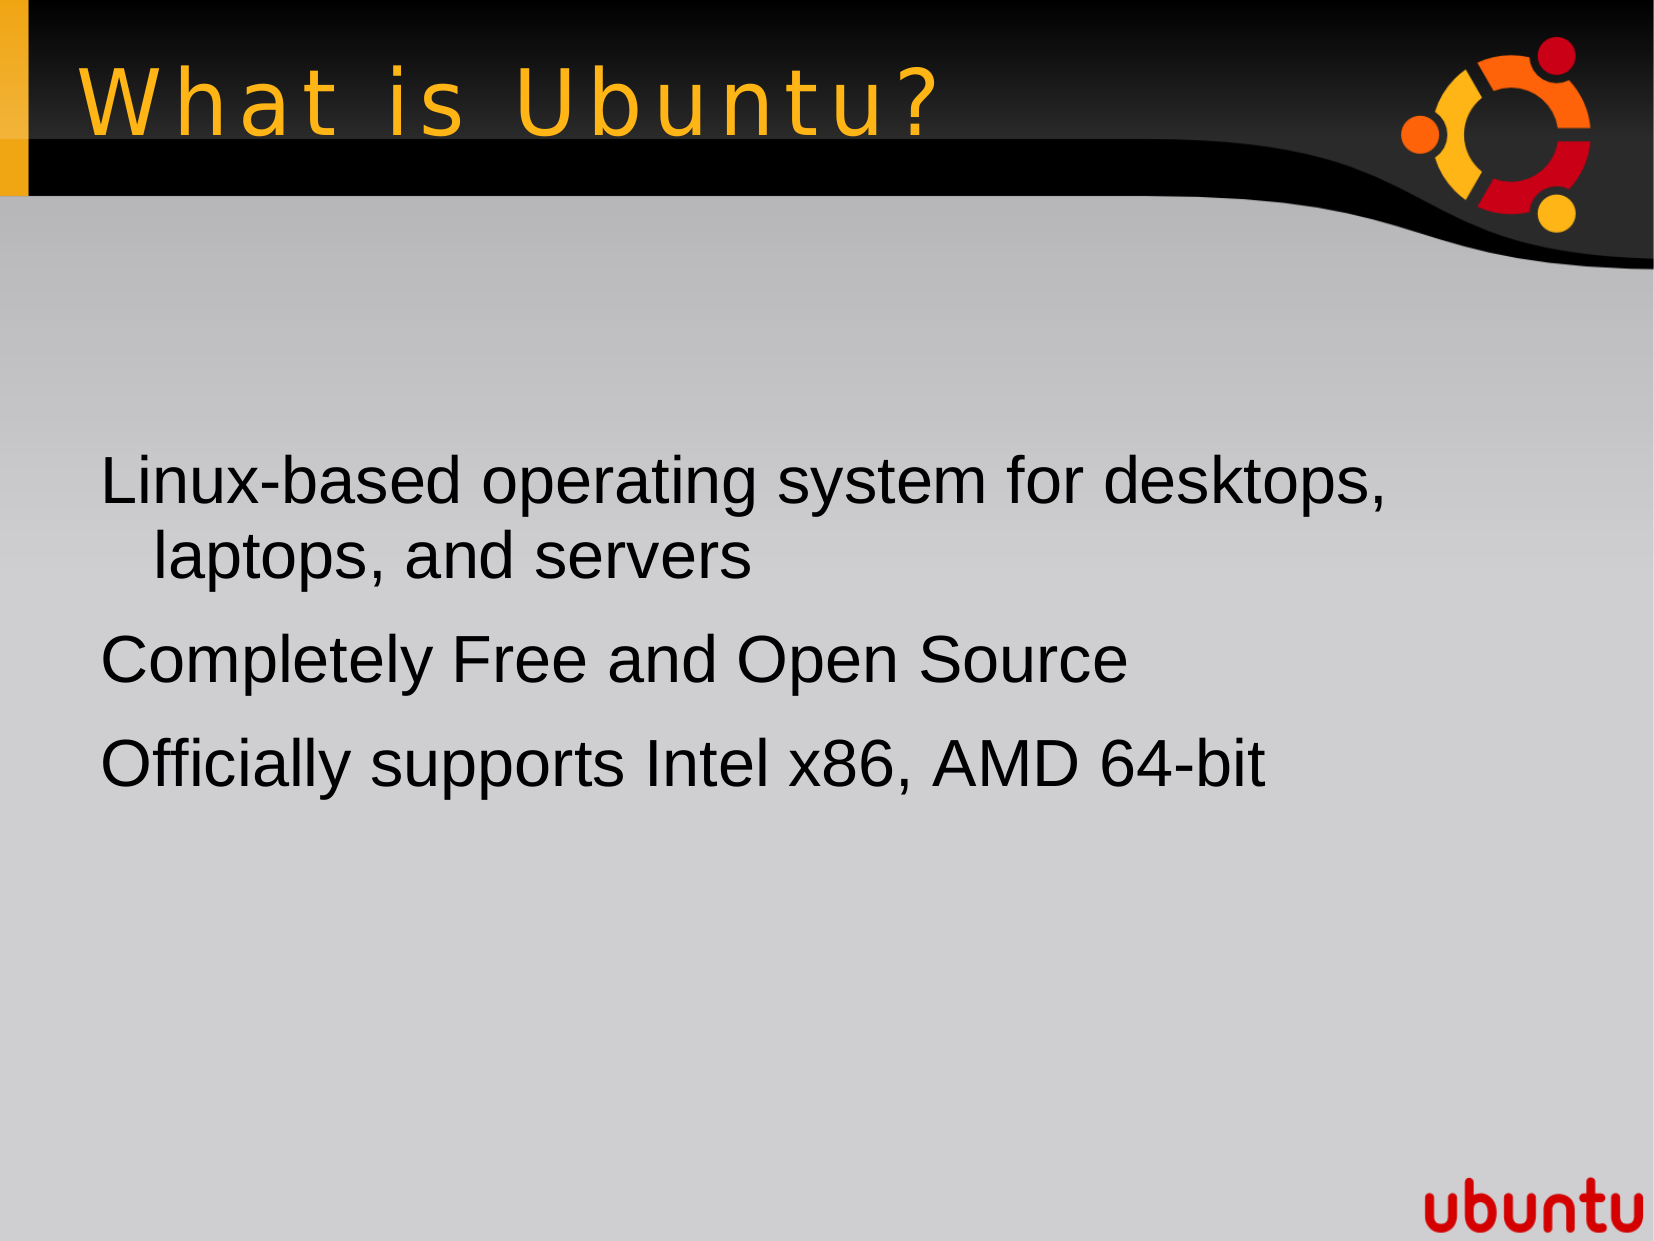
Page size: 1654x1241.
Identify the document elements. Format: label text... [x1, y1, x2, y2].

picture [0, 0, 1654, 1241]
list Linux-based operating system for desktops, laptops, and servers Completely Free and Open Source Officially supports Intel x86, AMD 64-bit [82, 442, 1571, 1109]
title What is Ubuntu? [76, 0, 1300, 207]
